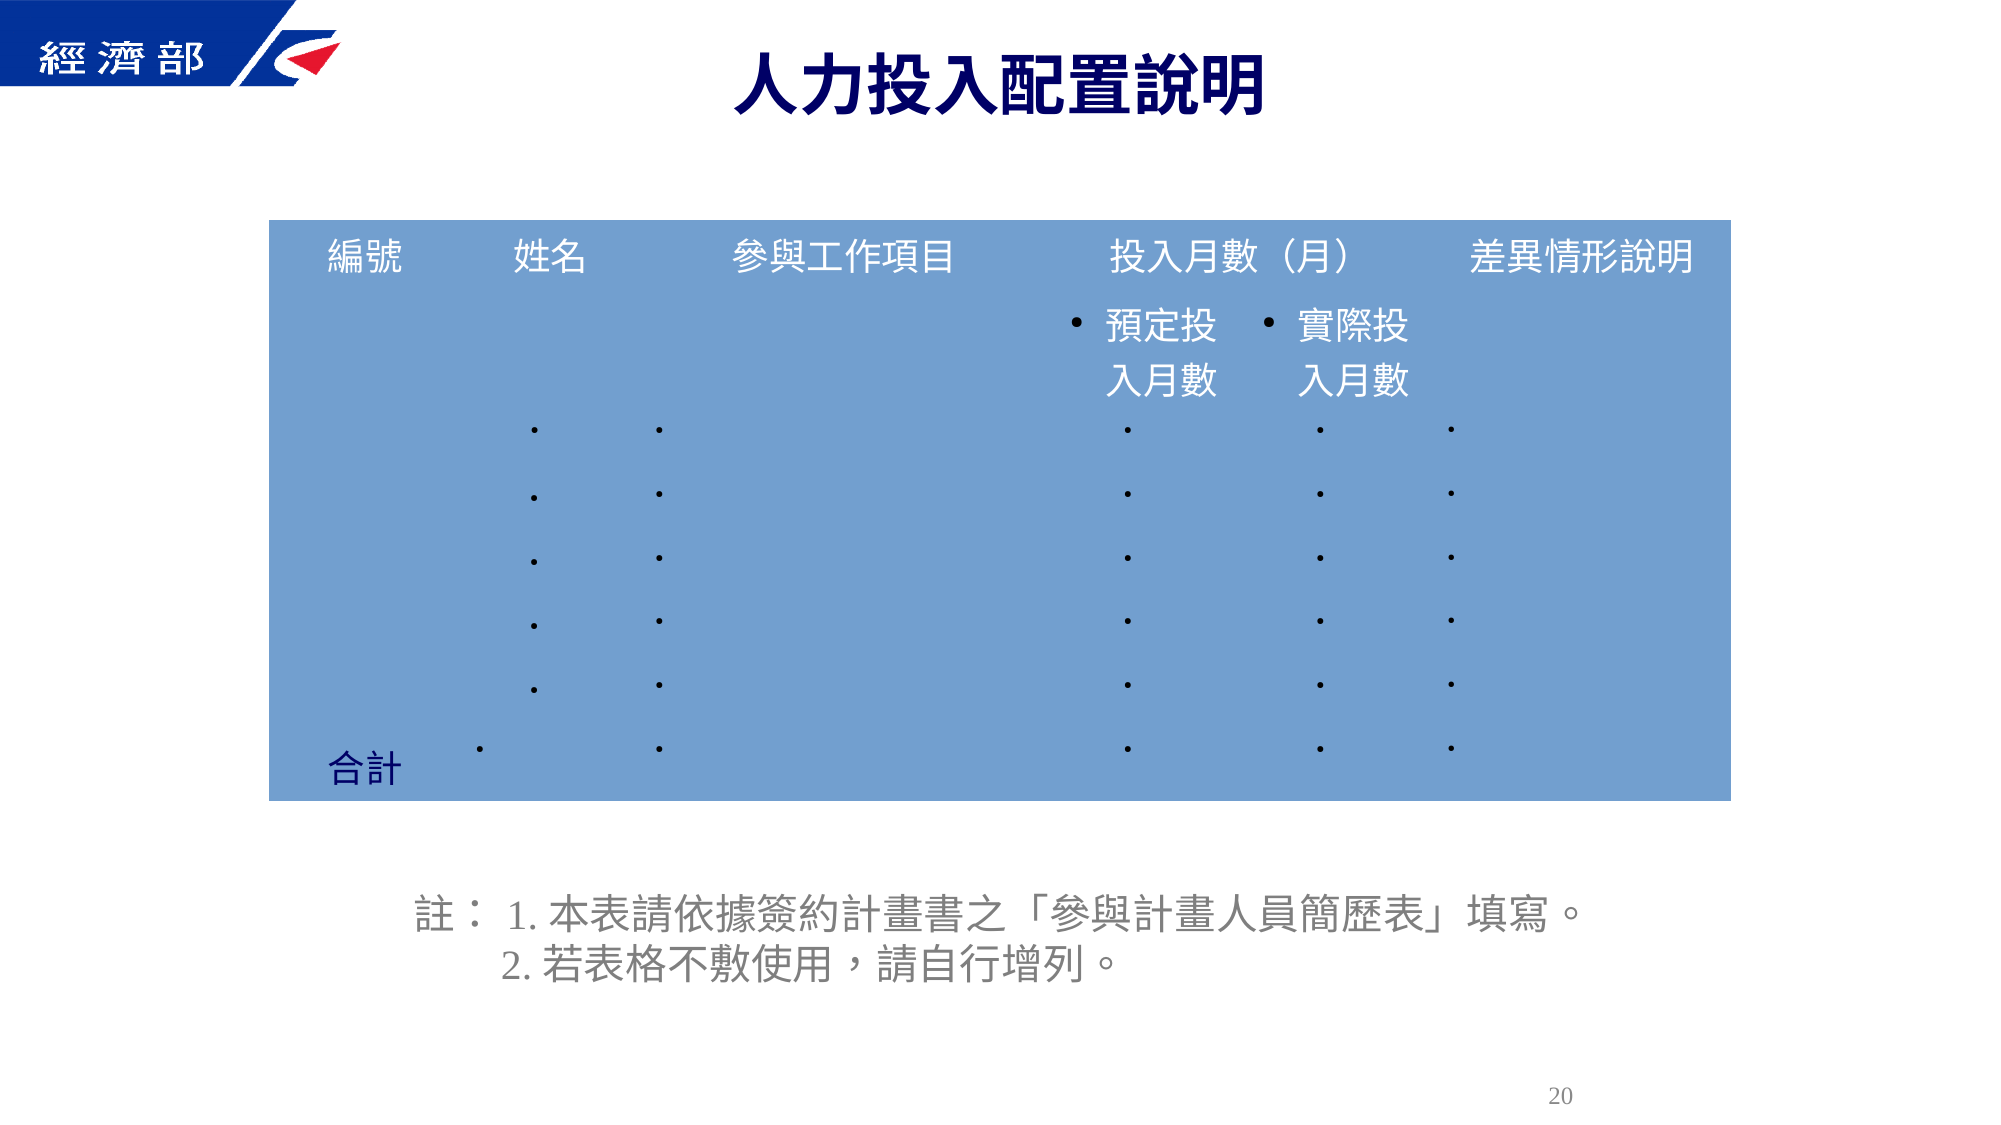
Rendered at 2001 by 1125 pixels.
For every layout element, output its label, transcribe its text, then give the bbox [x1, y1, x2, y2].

table_cell [641, 412, 1048, 476]
table_cell [1048, 668, 1240, 732]
table_cell [1240, 668, 1433, 732]
table_cell [1048, 732, 1240, 801]
table_header 參與工作項目 [641, 220, 1048, 412]
table_cell [269, 668, 461, 732]
table_cell [1048, 412, 1240, 476]
table_cell [461, 668, 641, 732]
table_cell [269, 604, 461, 668]
table_cell [1433, 732, 1731, 801]
table_cell [1240, 604, 1433, 668]
table_cell [641, 668, 1048, 732]
title 人力投入配置說明 [99, 23, 1900, 143]
table_cell [1433, 668, 1731, 732]
text_box 19 [1533, 1065, 2000, 1125]
table_cell [641, 540, 1048, 604]
table_cell 預定投入月數 [1048, 289, 1240, 412]
text_box 註：1.本表請依據簽約計畫書之「參與計畫人員簡歷表」填寫。 2.若表格不敷使用，請自行增列。 [398, 880, 1778, 995]
table_cell [1433, 540, 1731, 604]
table_cell [269, 412, 461, 476]
table_cell [461, 412, 641, 476]
table_cell [1048, 540, 1240, 604]
table_cell [1240, 540, 1433, 604]
table_header 投入月數（月） [1048, 220, 1433, 289]
table_header 差異情形說明 [1433, 220, 1731, 412]
table_cell [1433, 412, 1731, 476]
table_header 姓名 [461, 220, 641, 412]
table_cell [641, 732, 1048, 801]
table_cell [1240, 412, 1433, 476]
table_cell [461, 604, 641, 668]
table_cell [1240, 732, 1433, 801]
table_cell [269, 540, 461, 604]
table_cell [641, 604, 1048, 668]
table_cell 實際投入月數 [1240, 289, 1433, 412]
table_header 編號 [269, 220, 461, 412]
table_cell [641, 476, 1048, 540]
table_cell [1048, 476, 1240, 540]
table_cell [1433, 604, 1731, 668]
table_cell 合計 [269, 732, 461, 801]
table_cell [461, 732, 641, 801]
table_cell [1048, 604, 1240, 668]
table_cell [461, 540, 641, 604]
table_cell [1433, 476, 1731, 540]
table_cell [269, 476, 461, 540]
table_cell [1240, 476, 1433, 540]
table_cell [461, 476, 641, 540]
